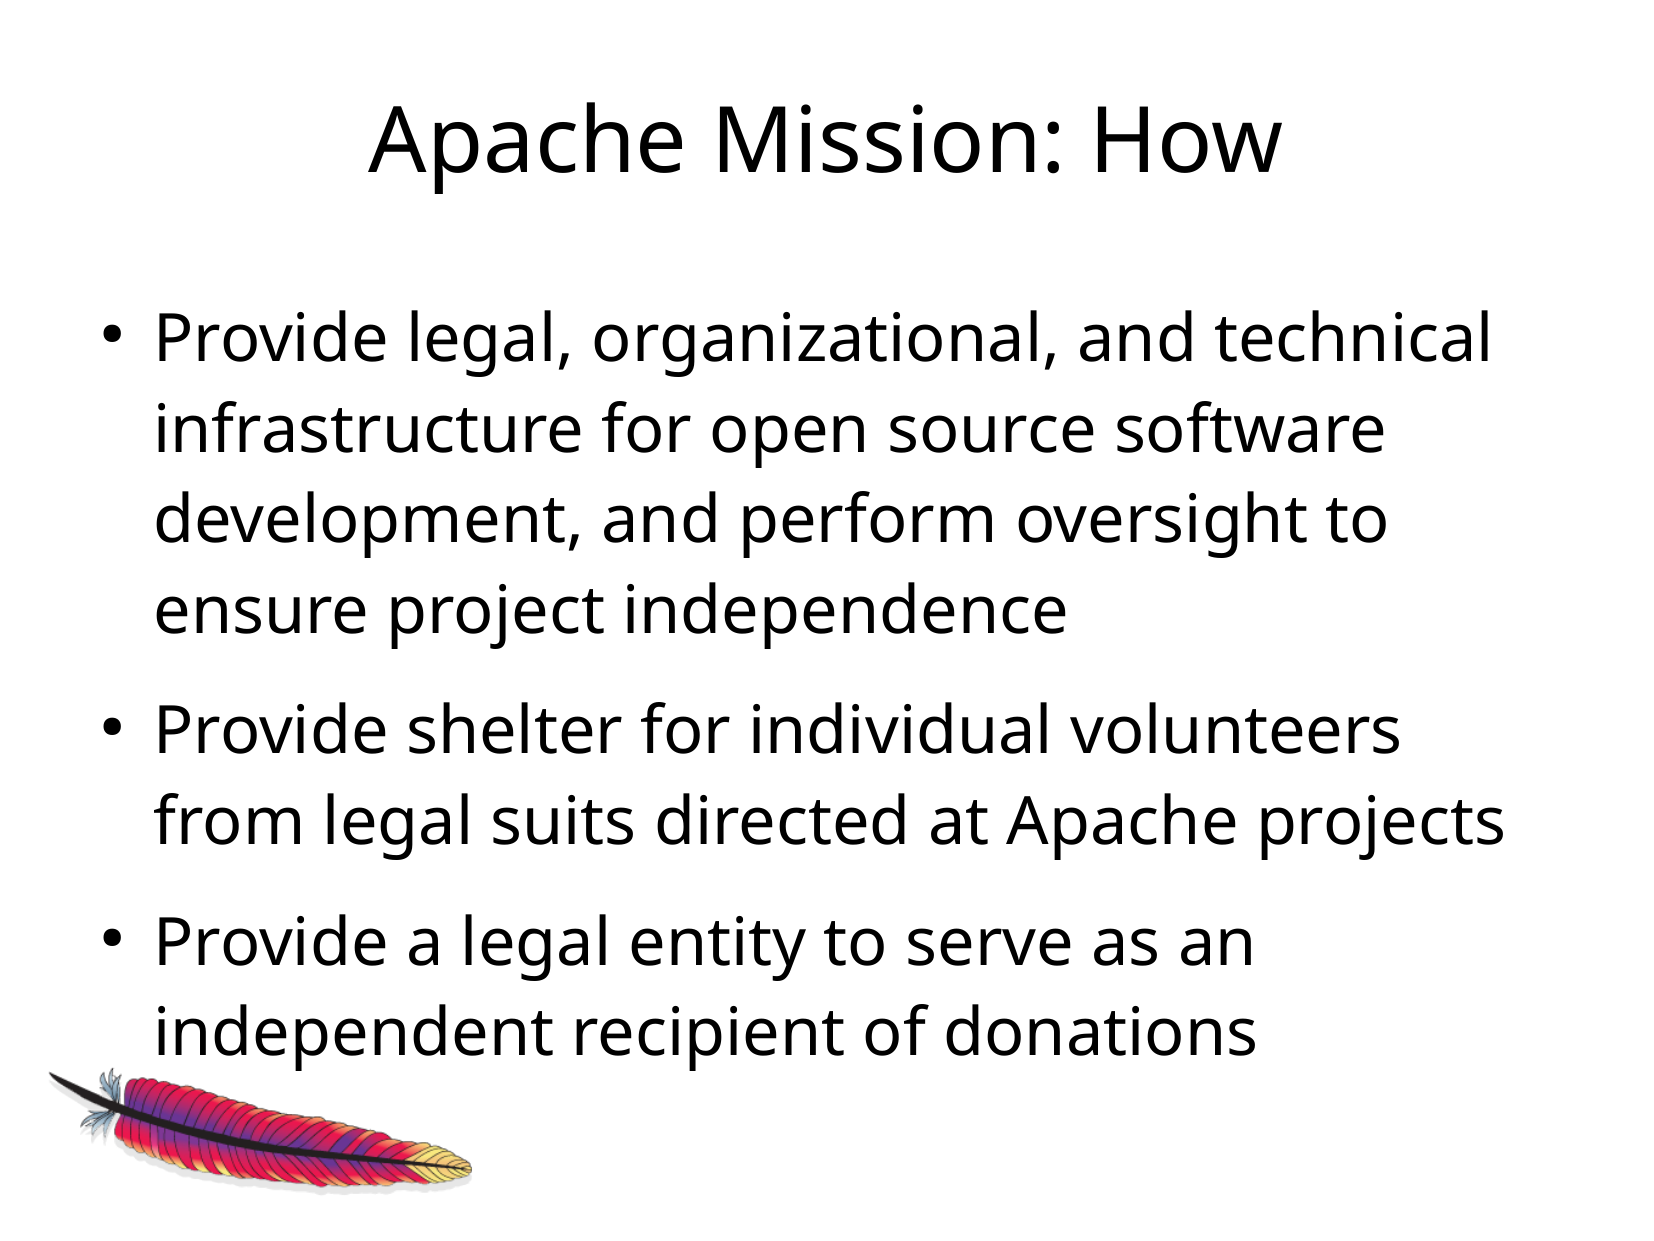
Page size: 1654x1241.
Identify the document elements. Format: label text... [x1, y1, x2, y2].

title Apache Mission: How [82, 49, 1571, 226]
picture [45, 1064, 477, 1200]
list Provide legal, organizational, and technical infrastructure for open source software development, and perform oversight to ensure project independence Provide shelter for individual volunteers from legal suits directed at Apache projects Provide a legal entity to serve as an independent recipient of donations [82, 290, 1571, 1109]
